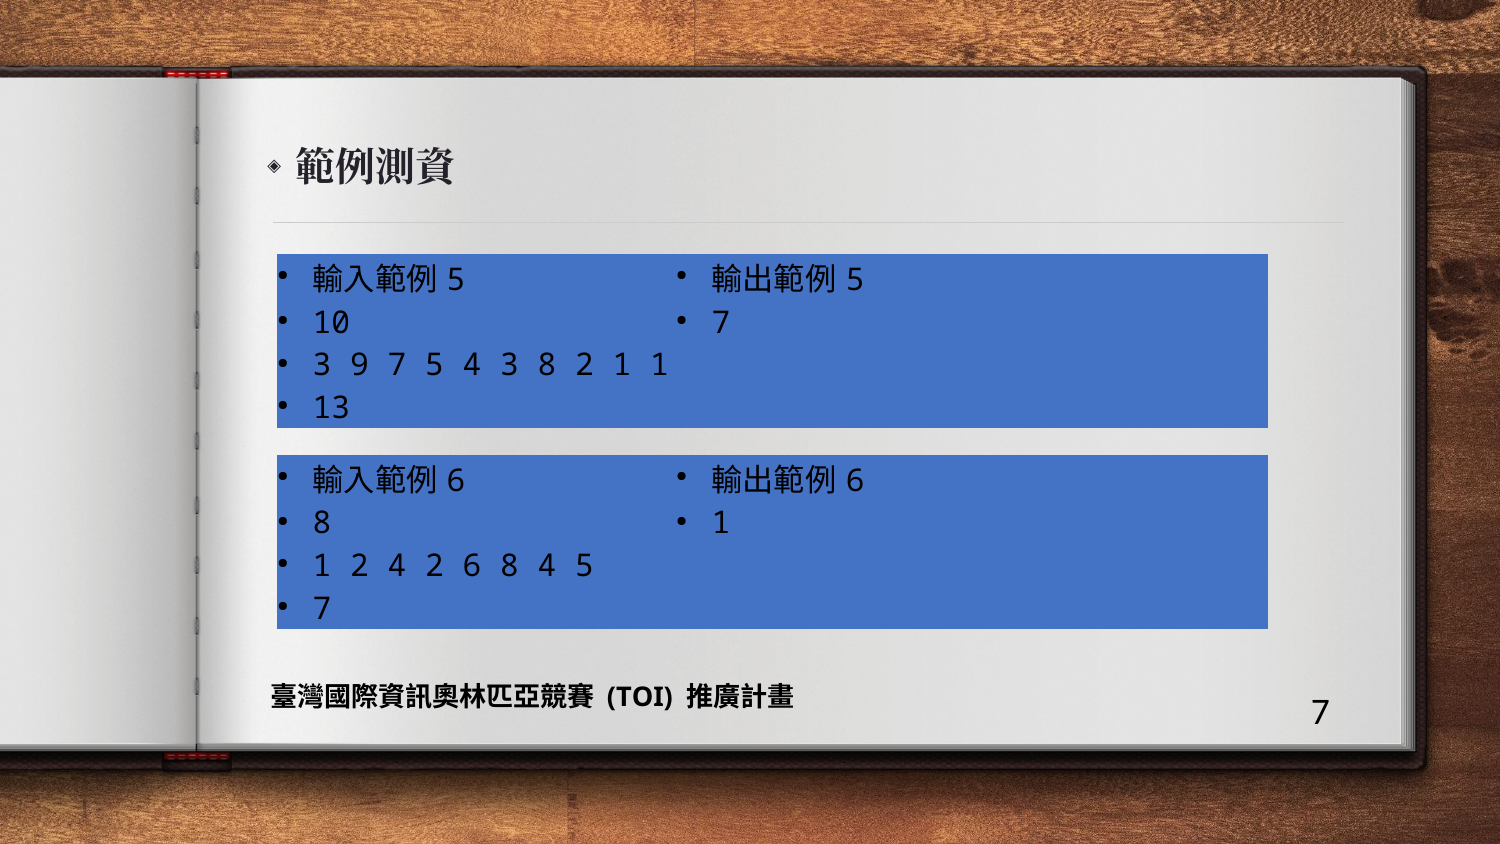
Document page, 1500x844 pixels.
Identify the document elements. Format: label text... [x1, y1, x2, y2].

table_header 輸出範例6 1 [676, 455, 1268, 629]
list 範例測資 [252, 126, 1194, 205]
table_header 輸入範例5 10 3 9 7 5 4 3 8 2 1 1 13 [277, 254, 676, 428]
table_header 輸出範例5 7 [676, 254, 1268, 428]
text_box 6 [1295, 672, 1386, 737]
table_header 輸入範例6 8 1 2 4 2 6 8 4 5 7 [277, 455, 676, 629]
